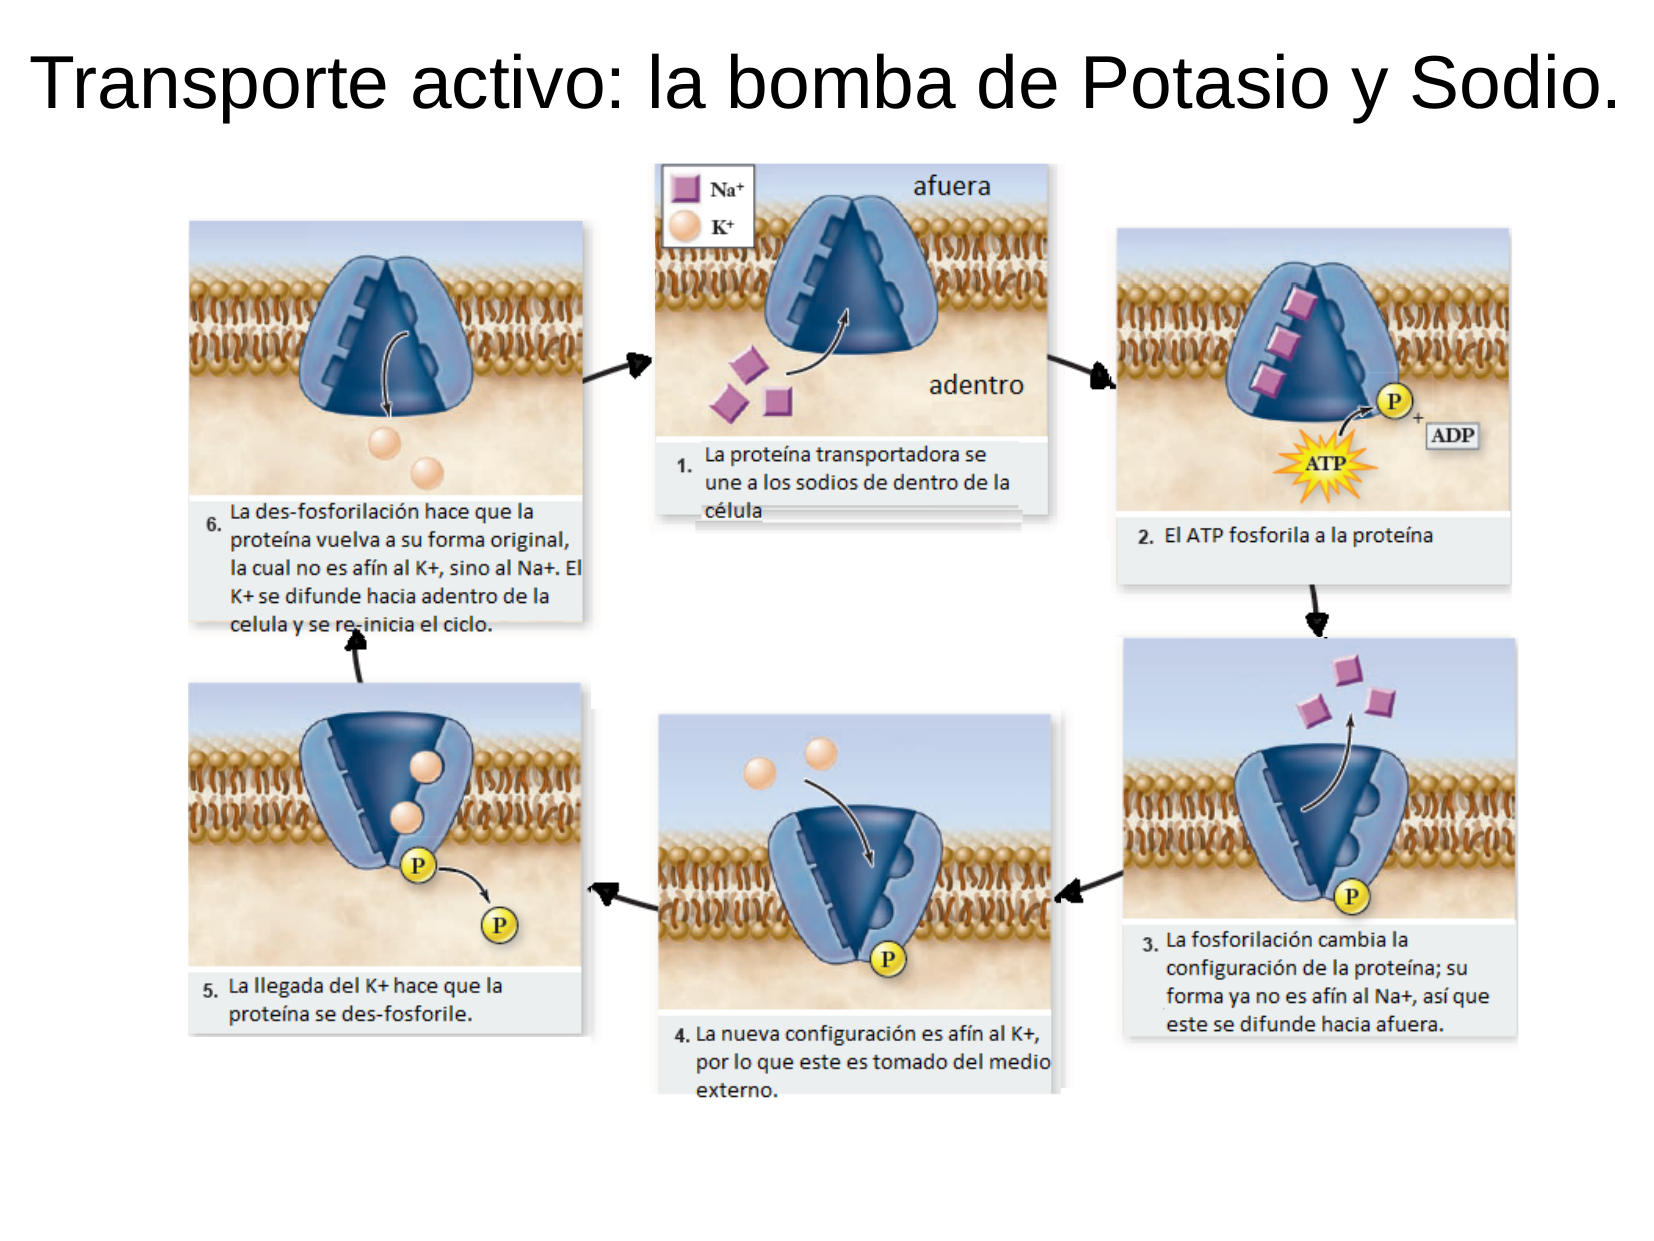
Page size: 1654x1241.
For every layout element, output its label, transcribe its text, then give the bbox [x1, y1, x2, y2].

picture [188, 153, 1520, 1099]
title Transporte activo: la bomba de Potasio y Sodio. [0, 0, 1654, 186]
